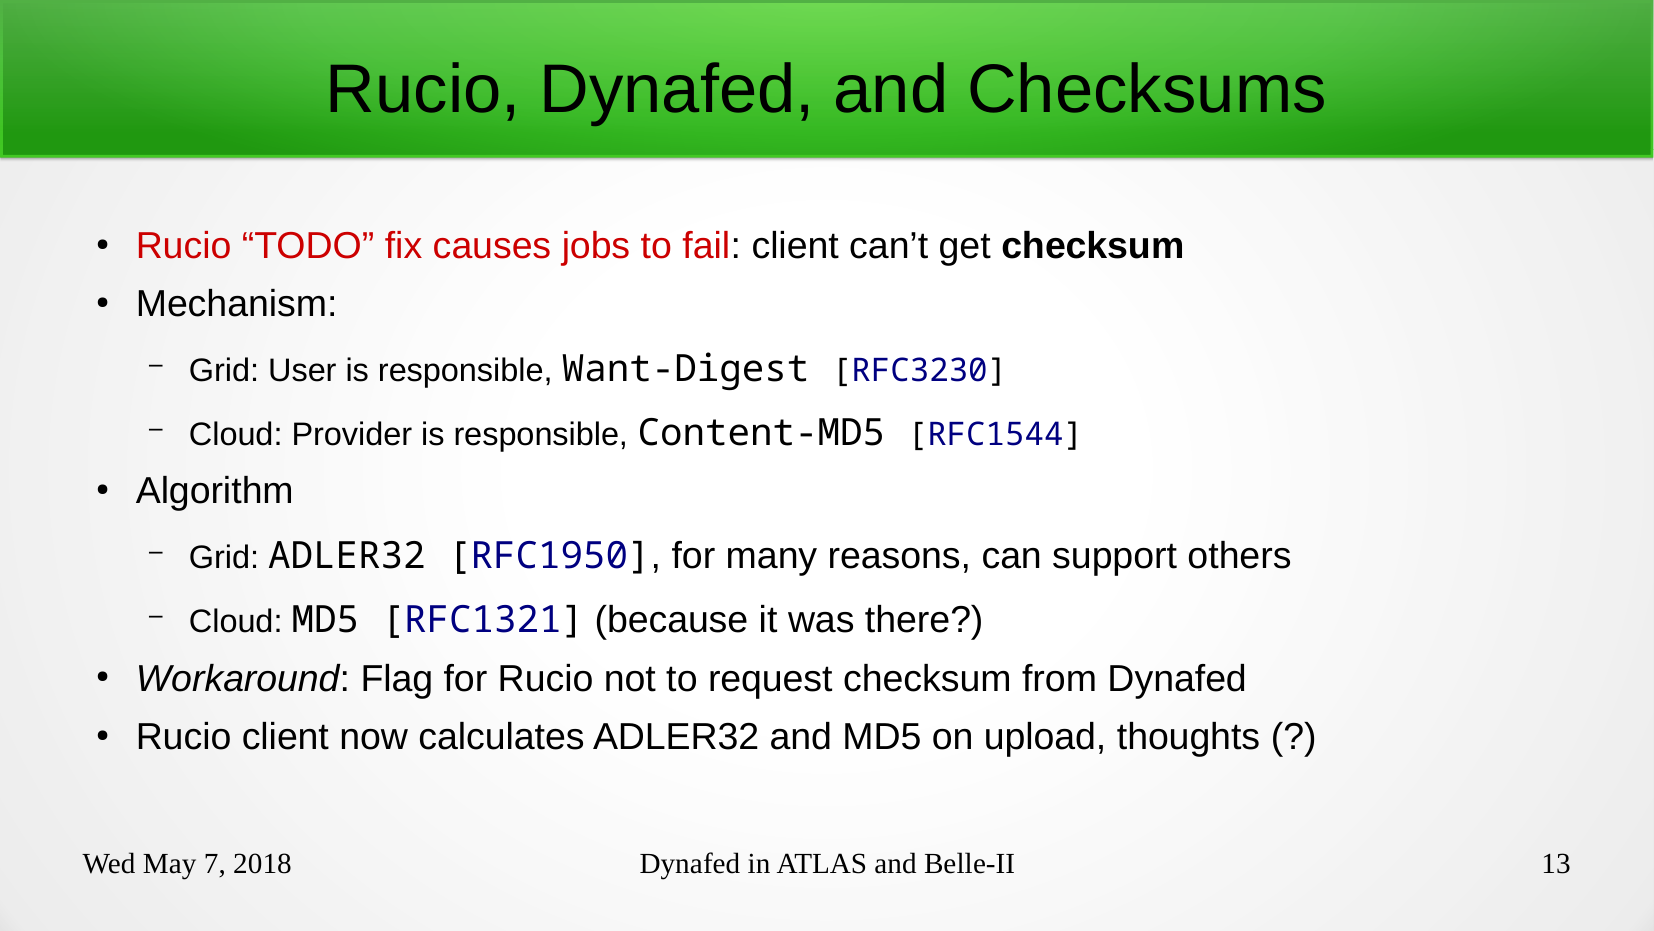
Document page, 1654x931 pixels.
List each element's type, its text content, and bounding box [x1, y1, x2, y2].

title Rucio, Dynafed, and Checksums [82, 35, 1571, 142]
list Rucio “TODO” fix causes jobs to fail: client can’t get checksum Mechanism: Grid: User is responsible, Want-Digest [RFC3230] Cloud: Provider is responsible, Content-MD5 [RFC1544] Algorithm Grid: ADLER32 [RFC1950], for many reasons, can support others Cloud: MD5 [RFC1321] (because it was there?) Workaround: Flag for Rucio not to request checksum from Dynafed Rucio client now calculates ADLER32 and MD5 on upload, thoughts (?) [82, 224, 1571, 764]
